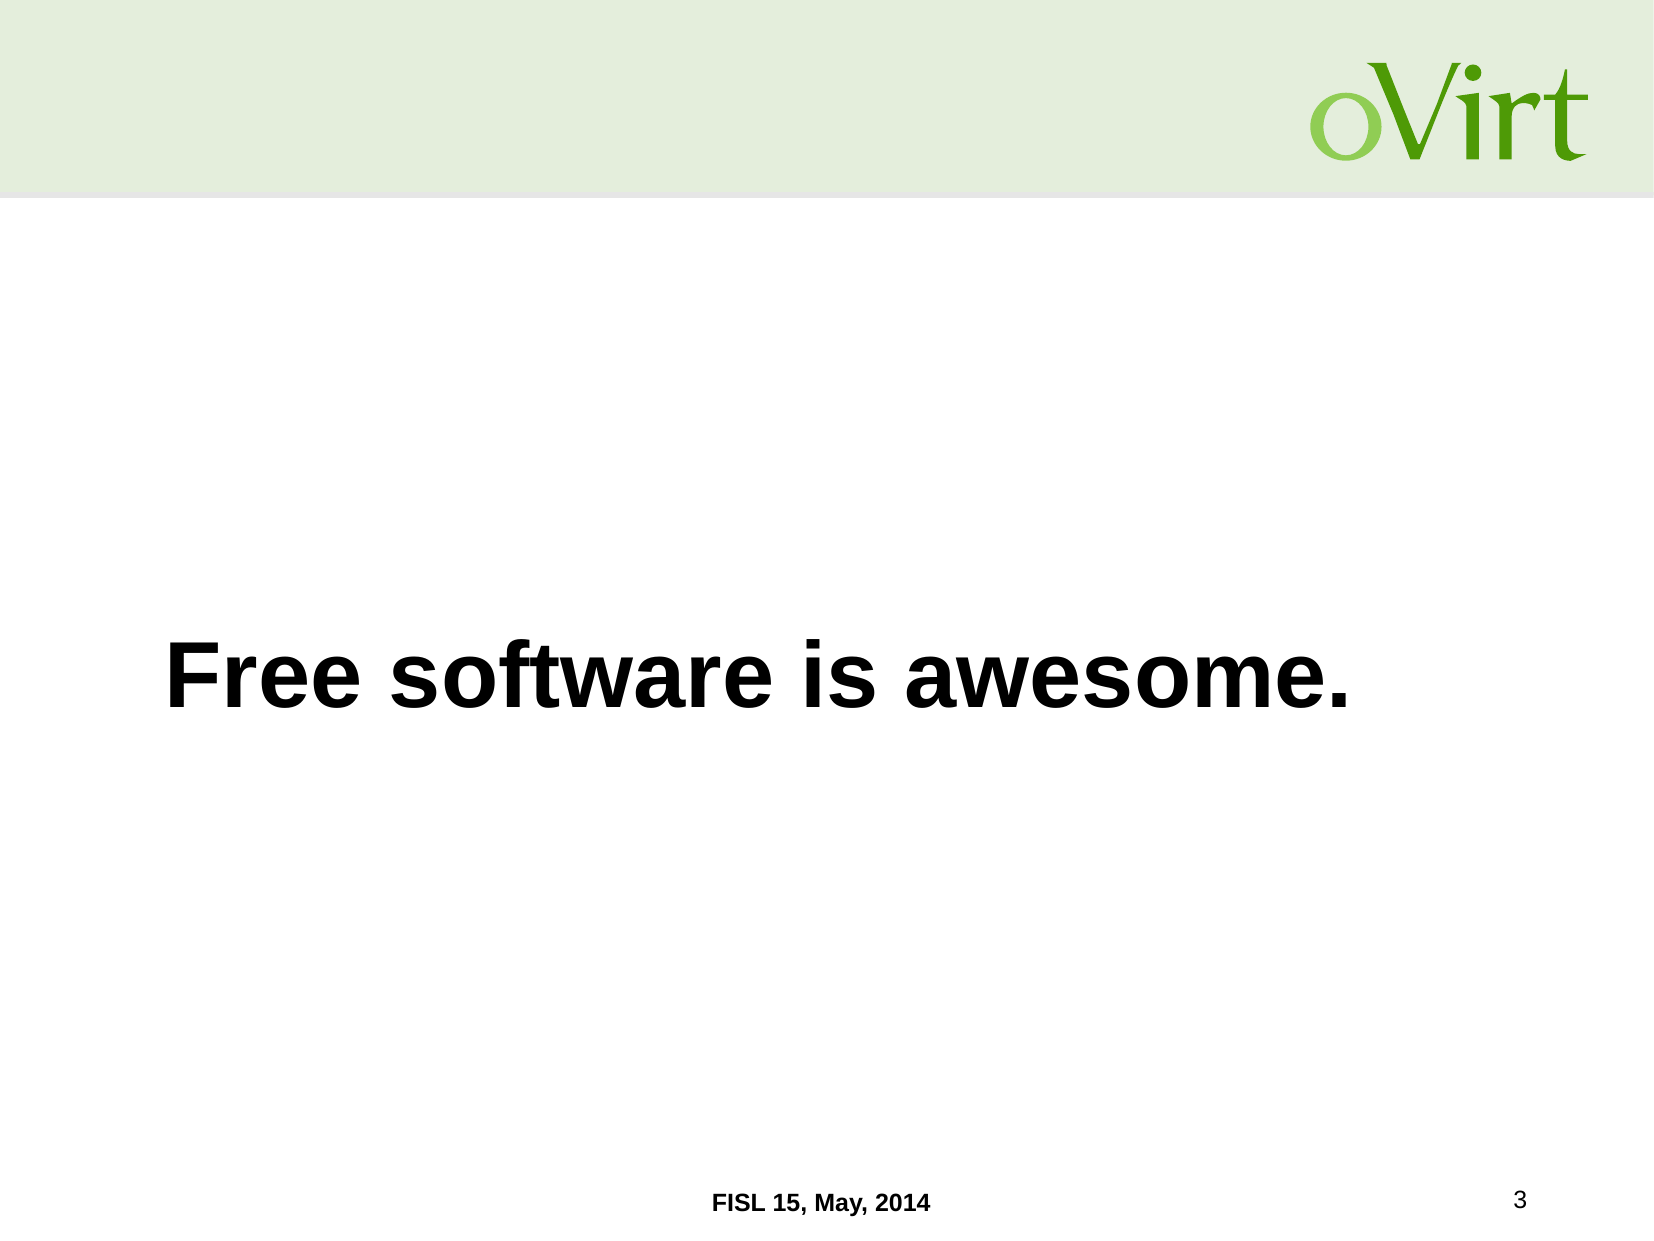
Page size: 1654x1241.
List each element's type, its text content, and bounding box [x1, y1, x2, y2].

text_box Free software is awesome. [150, 615, 1523, 751]
